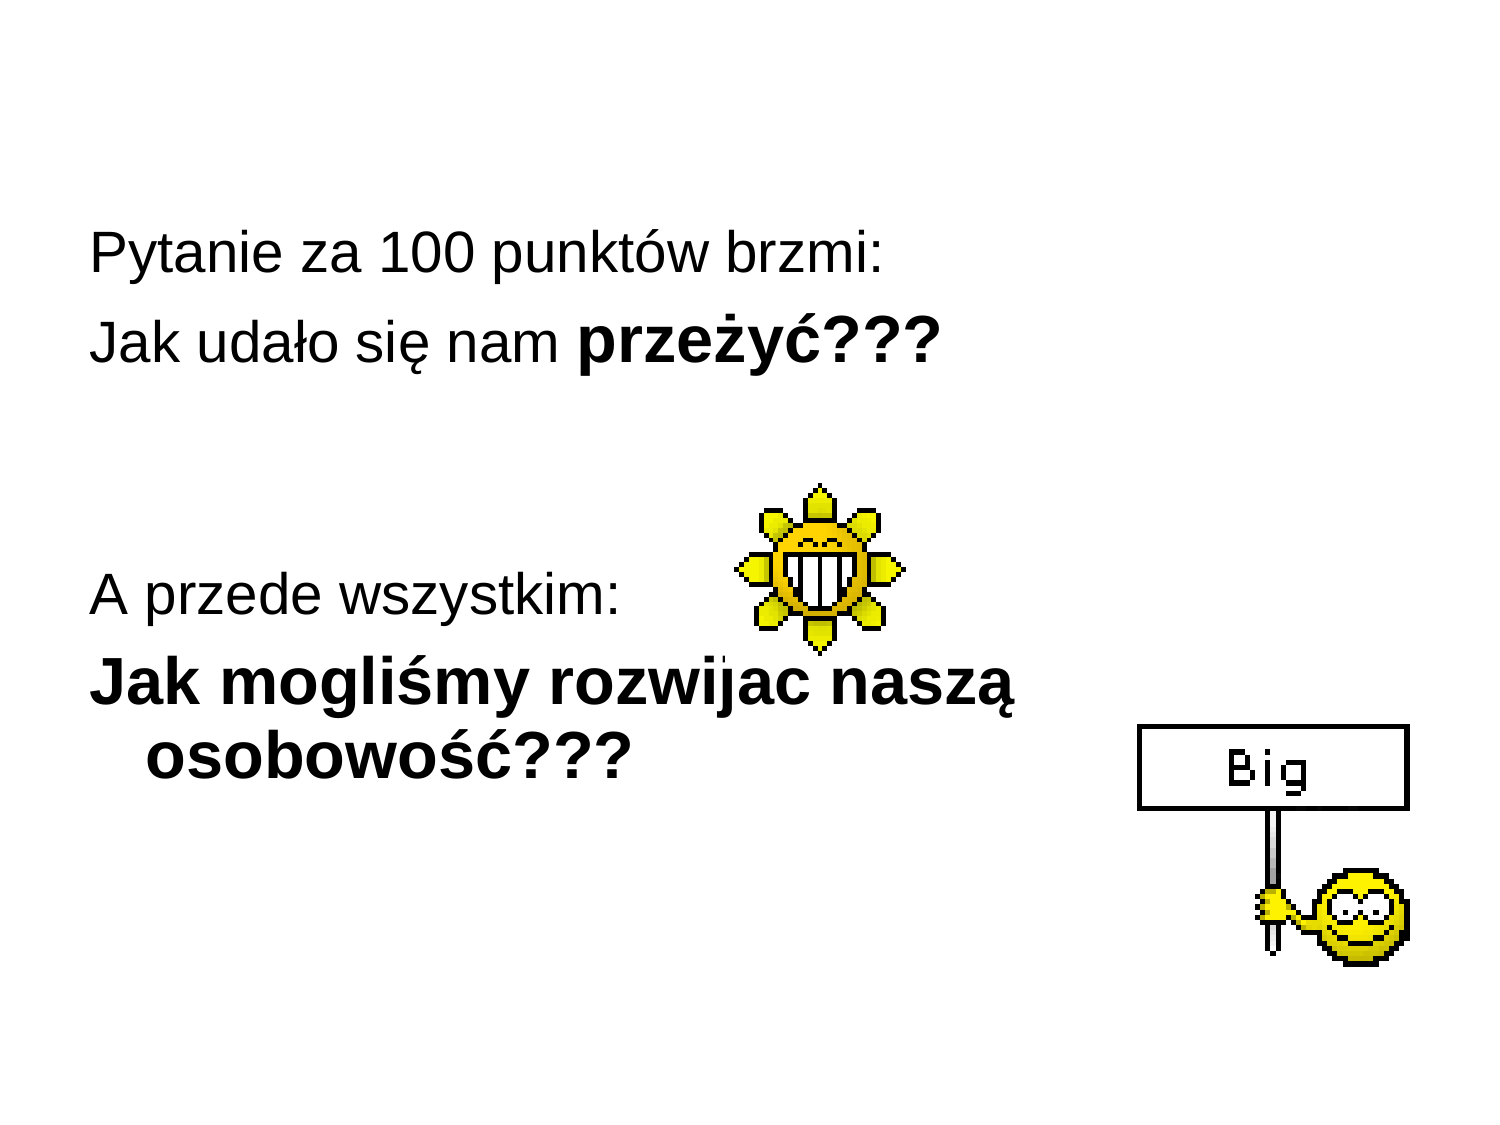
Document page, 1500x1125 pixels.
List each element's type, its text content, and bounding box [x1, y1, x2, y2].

picture [725, 474, 916, 666]
list Pytanie za 100 punktów brzmi: Jak udało się nam przeżyć??? A przede wszystkim: Jak mogliśmy rozwijać naszą osobowość??? [74, 212, 1463, 955]
picture [1137, 724, 1410, 967]
